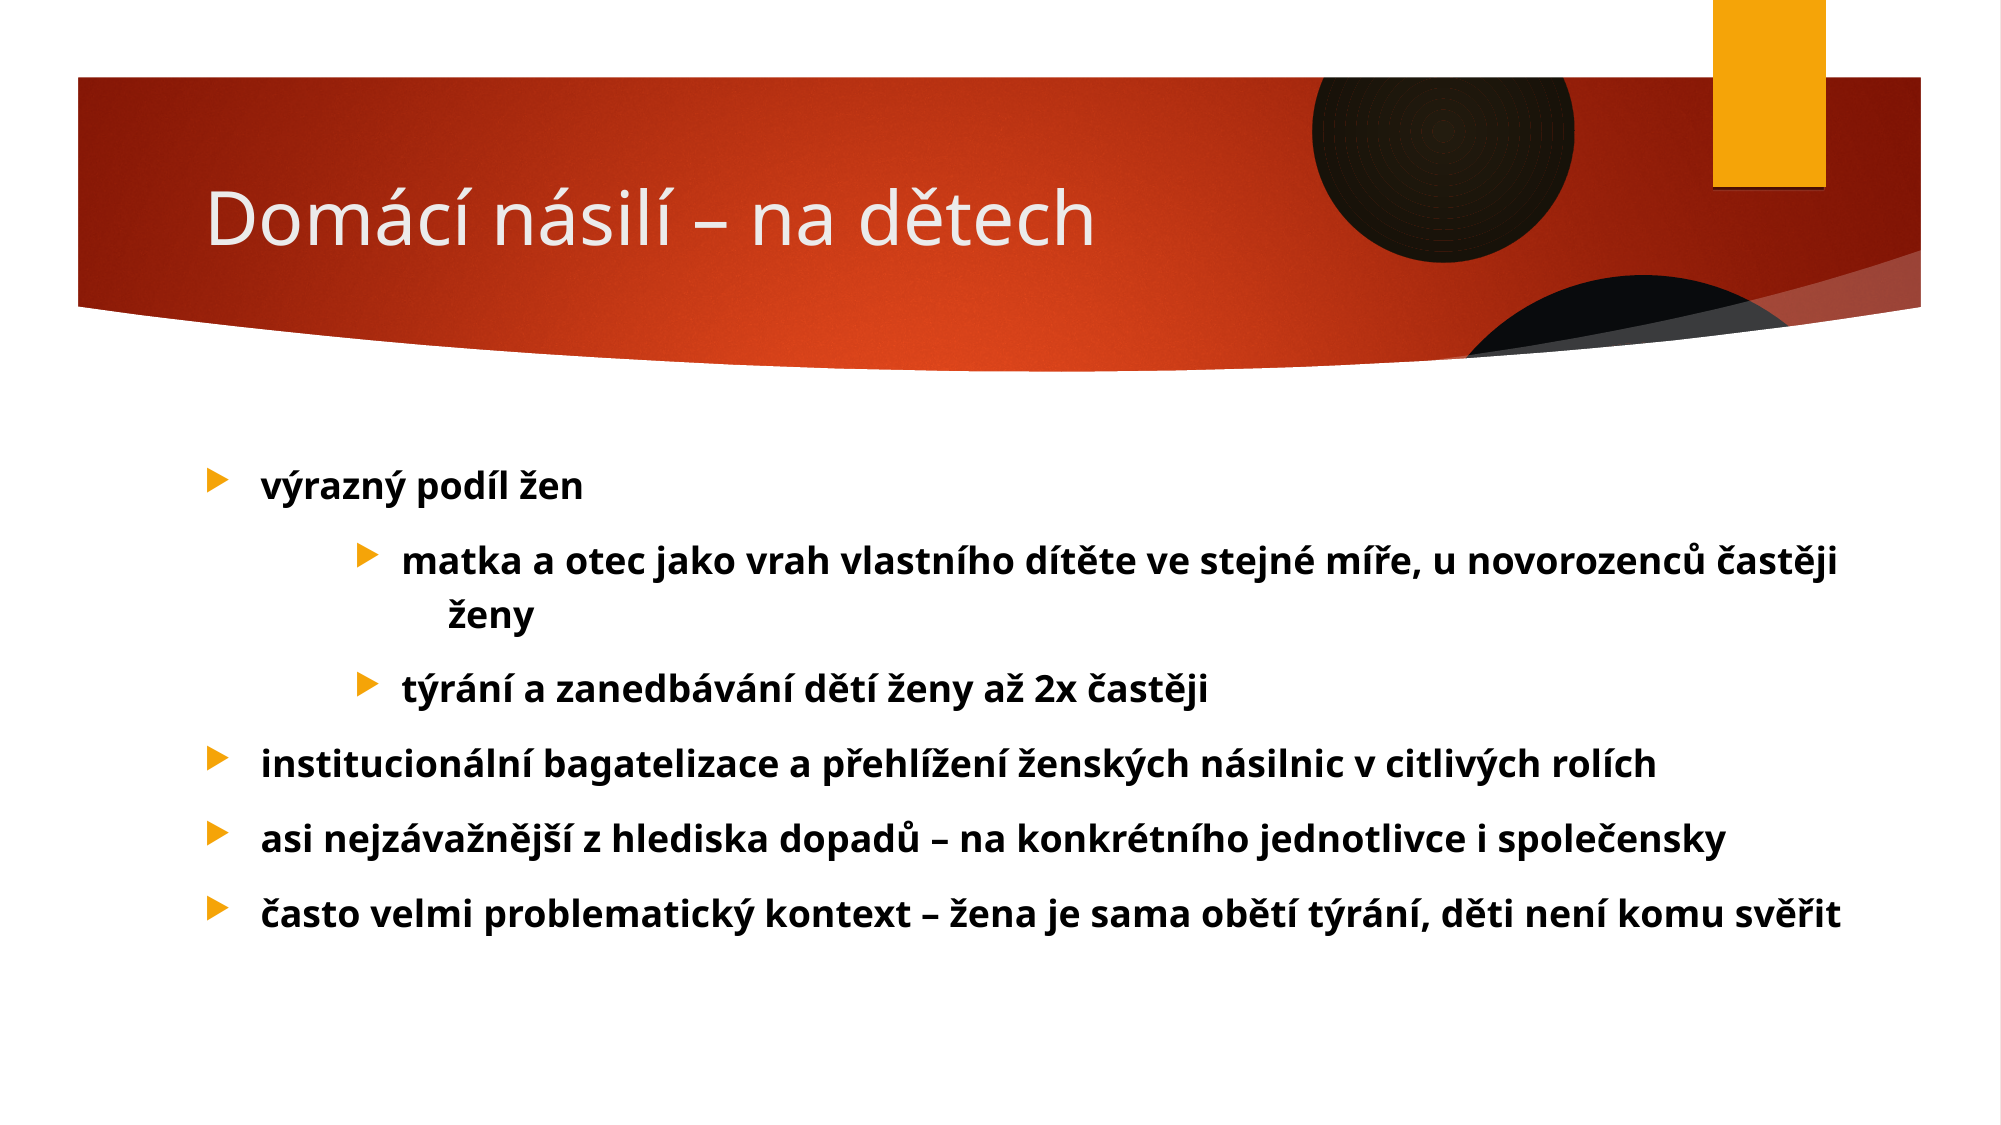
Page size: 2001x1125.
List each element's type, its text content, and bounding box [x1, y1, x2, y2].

title Domácí násilí – na dětech [189, 155, 1627, 276]
list výrazný podíl žen matka a otec jako vrah vlastního dítěte ve stejné míře, u novorozenců častěji ženy týrání a zanedbávání dětí ženy až 2x častěji institucionální bagatelizace a přehlížení ženských násilnic v citlivých rolích asi nejzávažnější z hlediska dopadů – na konkrétního jednotlivce i společensky často velmi problematický kontext – žena je sama obětí týrání, děti není komu svěřit [189, 445, 1922, 988]
